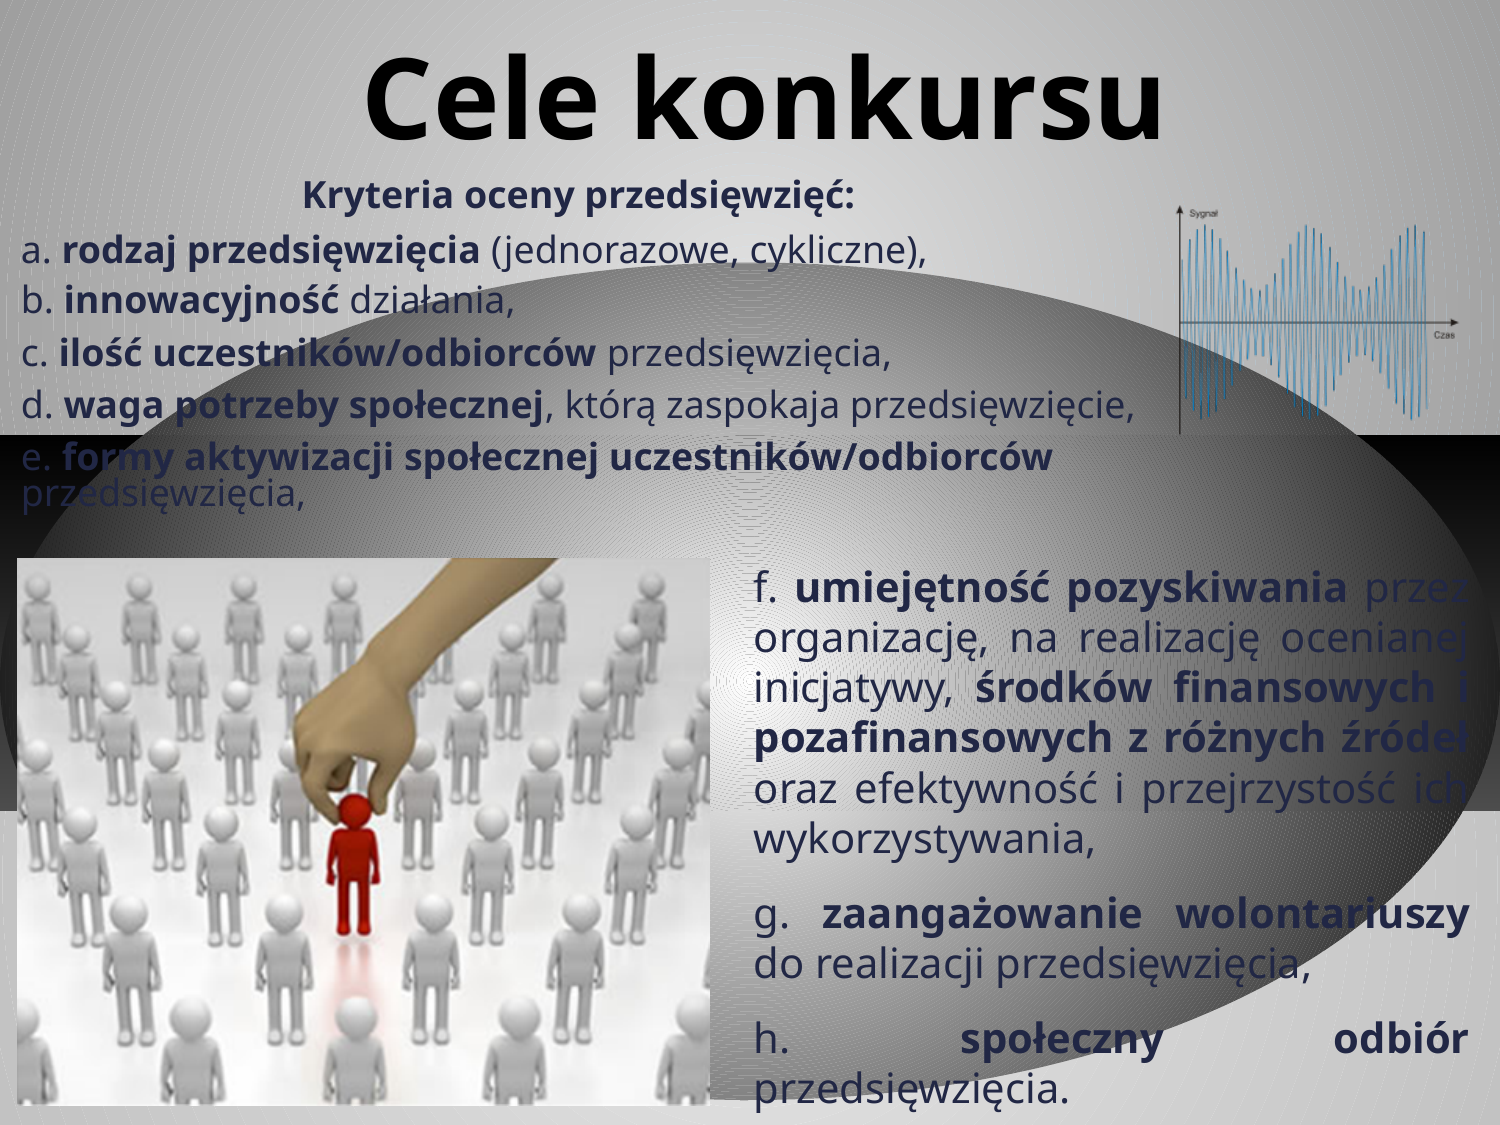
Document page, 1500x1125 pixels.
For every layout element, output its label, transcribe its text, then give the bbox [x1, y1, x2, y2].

text_box f. umiejętność pozyskiwania przez organizację, na realizację ocenianej inicjatywy, środków finansowych i pozafinansowych z różnych źródeł oraz efektywność i przejrzystość ich wykorzystywania, g. zaangażowanie wolontariuszy do realizacji przedsięwzięcia, h. społeczny odbiór przedsięwzięcia. [738, 553, 1488, 1098]
title Cele konkursu [17, 19, 1483, 185]
subtitle Kryteria oceny przedsięwzięć: a. rodzaj przedsięwzięcia (jednorazowe, cykliczne), b. innowacyjność działania, c. ilość uczestników/odbiorców przedsięwzięcia, d. waga potrzeby społecznej, którą zaspokaja przedsięwzięcie, e. formy aktywizacji społecznej uczestników/odbiorców przedsięwzięcia, [5, 172, 1176, 575]
picture [1163, 198, 1476, 442]
picture [17, 559, 710, 1106]
